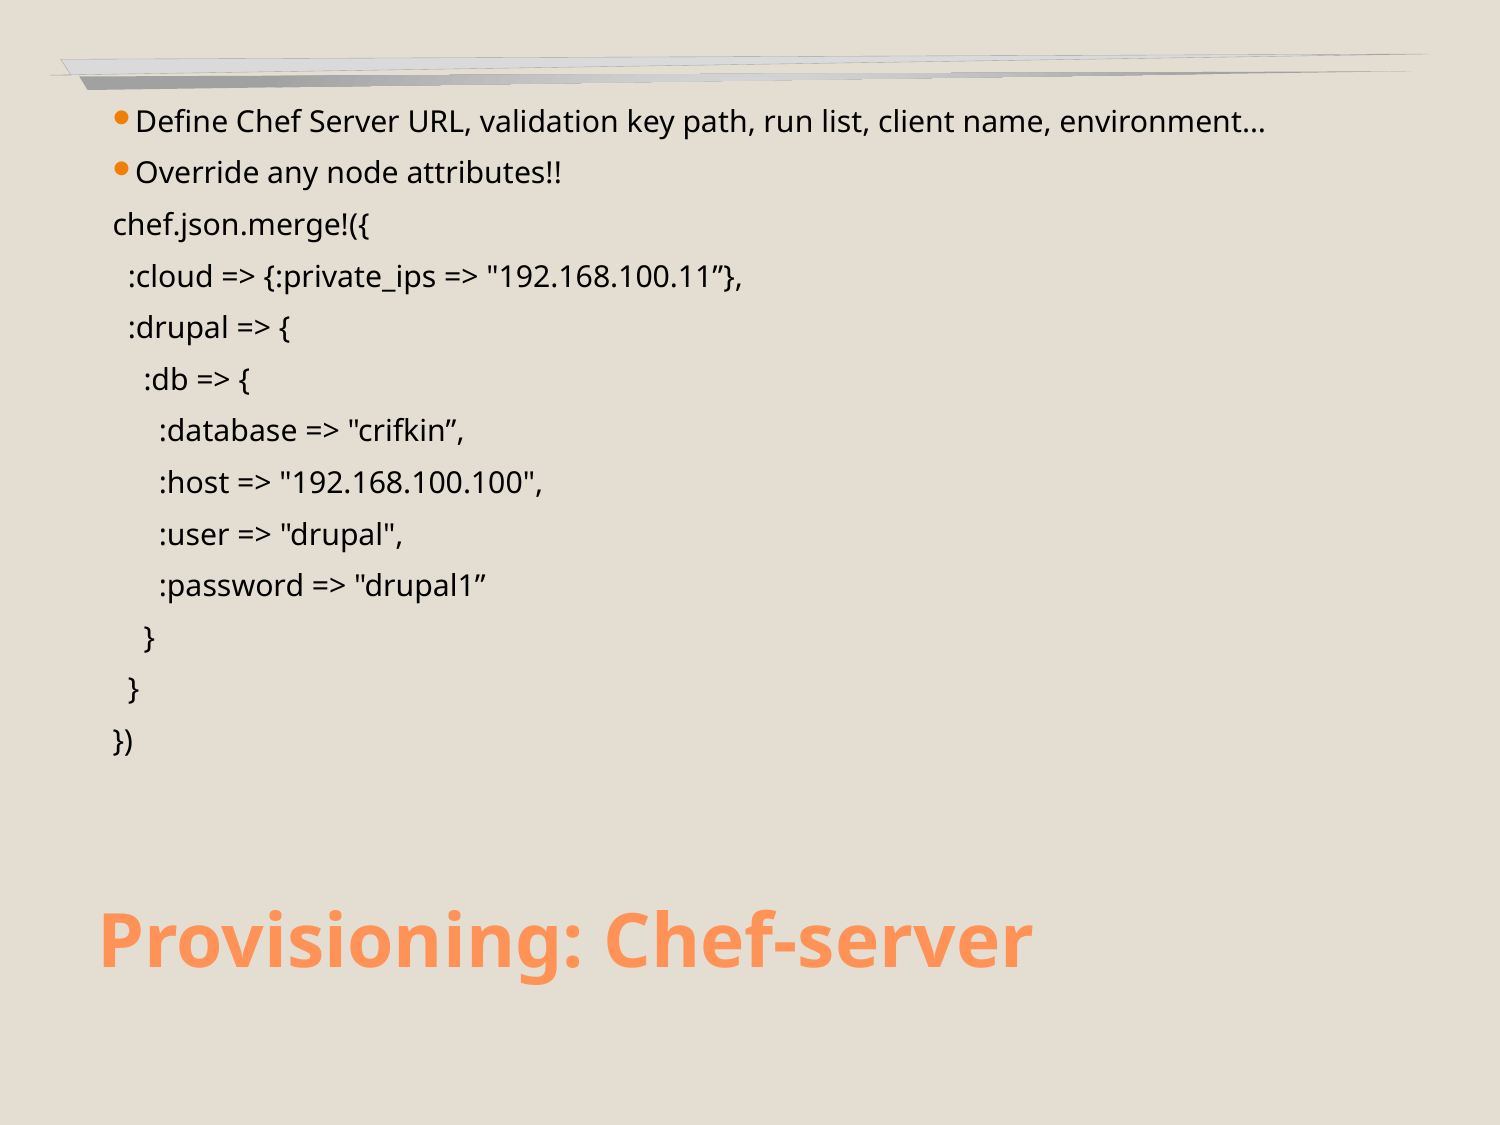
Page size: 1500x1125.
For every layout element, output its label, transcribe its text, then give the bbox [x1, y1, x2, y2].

list Define Chef Server URL, validation key path, run list, client name, environment… Override any node attributes!! chef.json.merge!({ :cloud => {:private_ips => "192.168.100.11”}, :drupal => { :db => { :database => "crifkin”, :host => "192.168.100.100", :user => "drupal", :password => "drupal1” } } }) [82, 86, 1425, 774]
title Provisioning: Chef-server [82, 817, 1425, 990]
